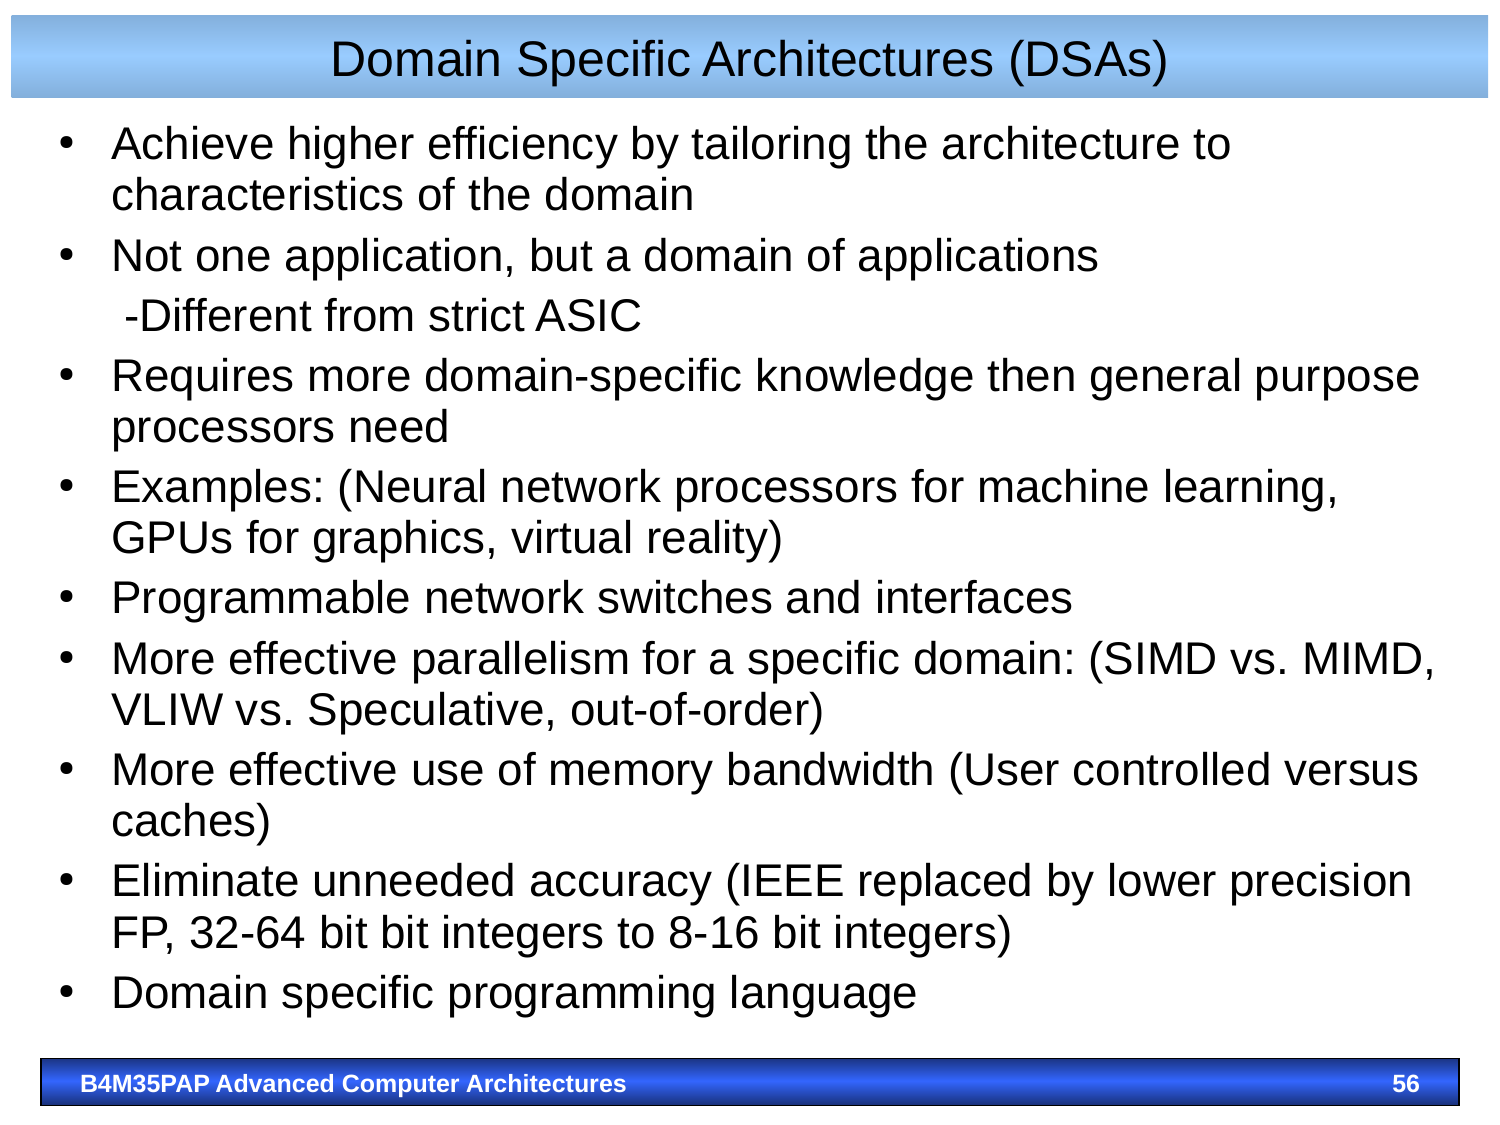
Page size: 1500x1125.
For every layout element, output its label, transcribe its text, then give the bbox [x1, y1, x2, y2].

text_box Achieve higher efficiency by tailoring the architecture to characteristics of the domain Not one application, but a domain of applications -Different from strict ASIC Requires more domain-specific knowledge then general purpose processors need Examples: (Neural network processors for machine learning, GPUs for graphics, virtual reality) Programmable network switches and interfaces More effective parallelism for a specific domain: (SIMD vs. MIMD, VLIW vs. Speculative, out-of-order) More effective use of memory bandwidth (User controlled versus caches) Eliminate unneeded accuracy (IEEE replaced by lower precision FP, 32-64 bit bit integers to 8-16 bit integers) Domain specific programming language [25, 110, 1458, 1052]
title Domain Specific Architectures (DSAs) [11, 15, 1489, 98]
